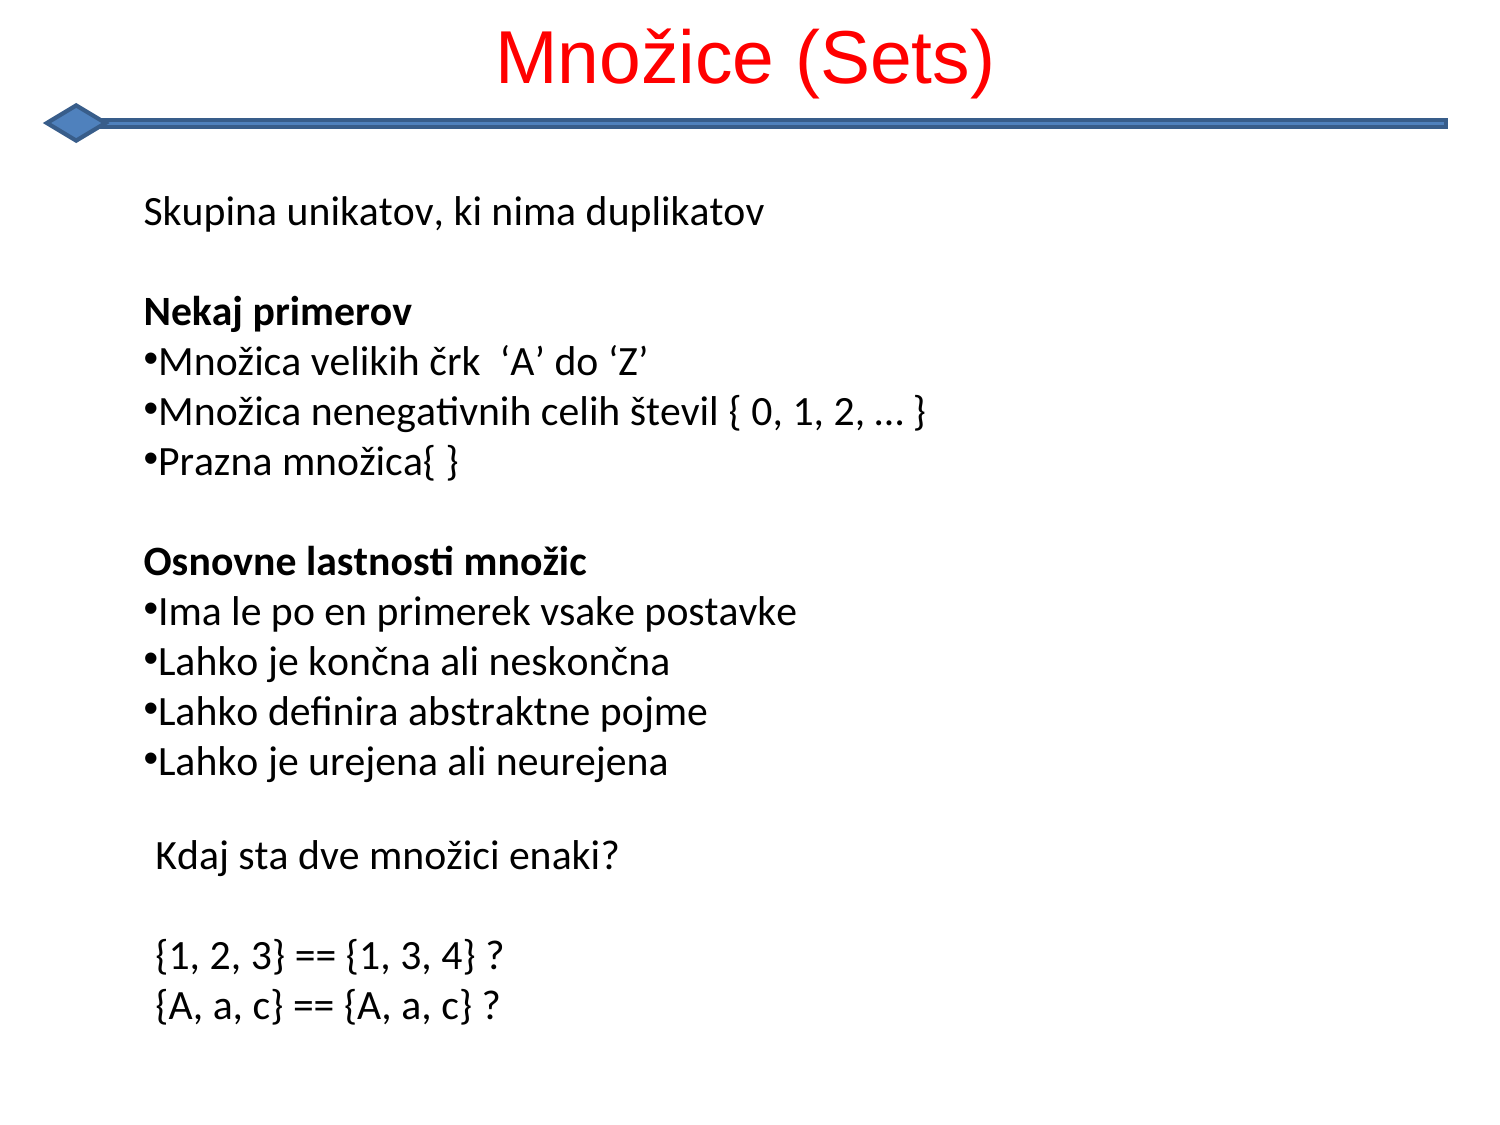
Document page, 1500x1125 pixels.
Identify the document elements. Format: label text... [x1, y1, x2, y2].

text_box Skupina unikatov, ki nima duplikatov Nekaj primerov Množica velikih črk ‘A’ do ‘Z’ Množica nenegativnih celih števil { 0, 1, 2, … } Prazna množica{ } Osnovne lastnosti množic Ima le po en primerek vsake postavke Lahko je končna ali neskončna Lahko definira abstraktne pojme Lahko je urejena ali neurejena [128, 175, 1395, 792]
text_box Kdaj sta dve množici enaki? {1, 2, 3} == {1, 3, 4} ? {A, a, c} == {A, a, c} ? [140, 820, 833, 1036]
title Množice (Sets) [70, 0, 1421, 108]
